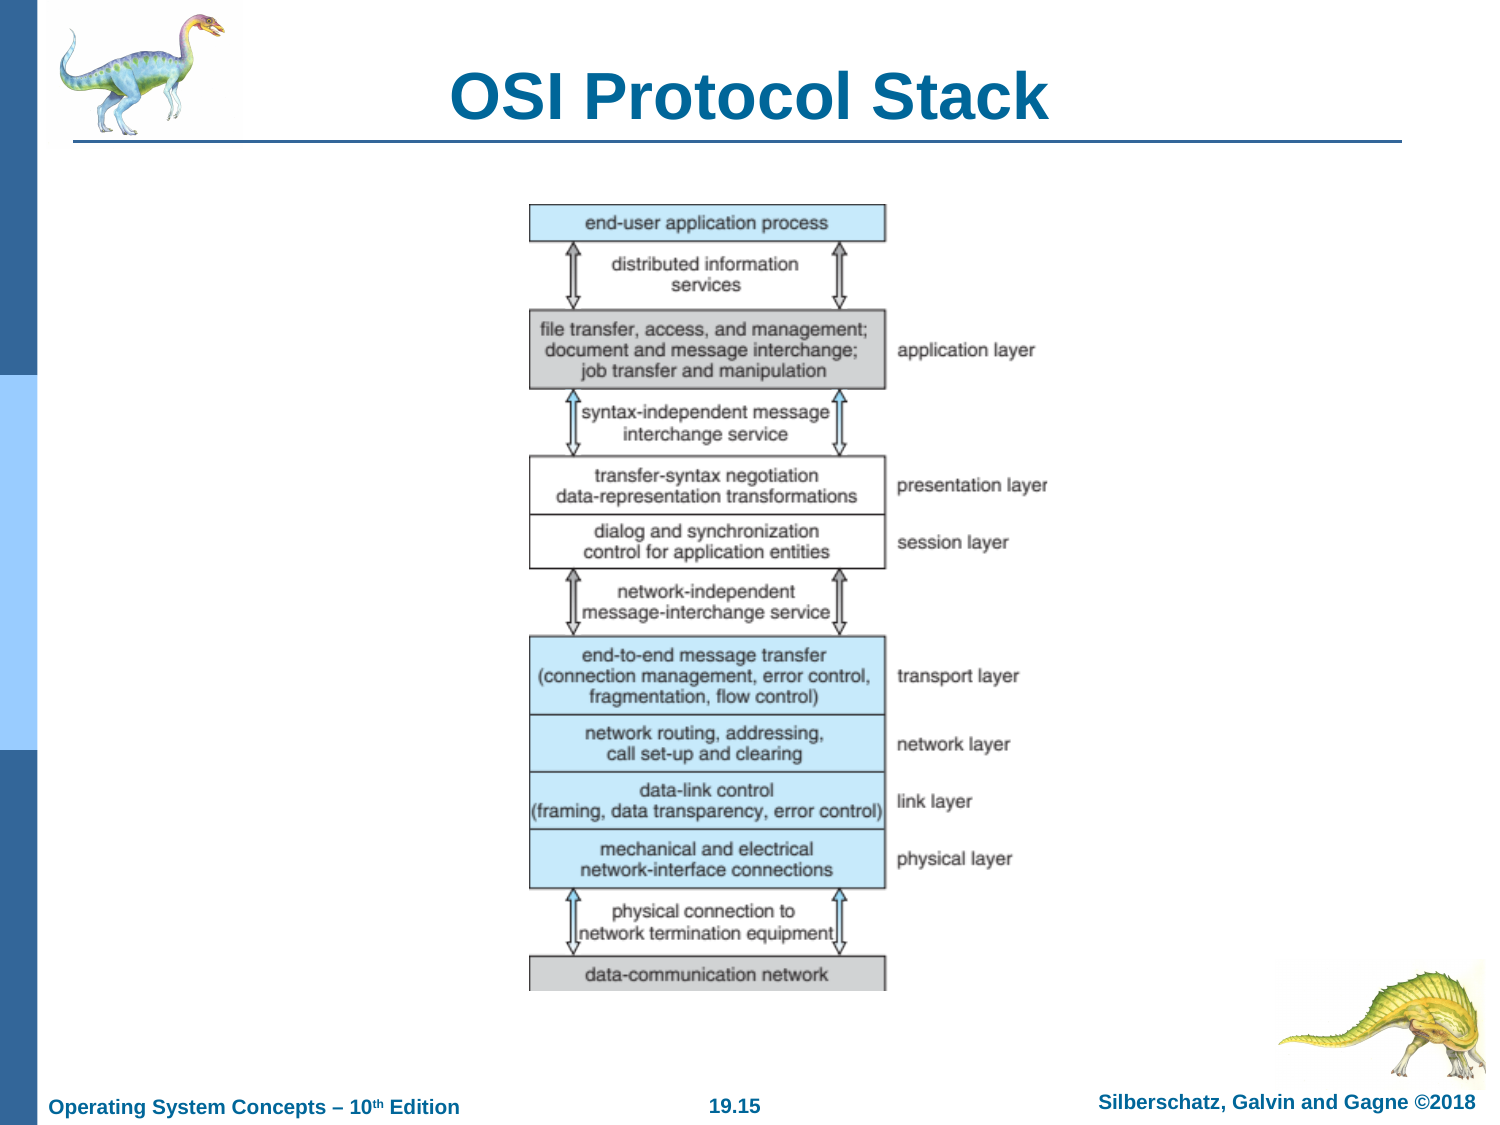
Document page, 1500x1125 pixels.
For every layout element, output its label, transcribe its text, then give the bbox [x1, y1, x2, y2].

picture [529, 204, 1048, 991]
picture [1415, 1094, 1423, 1099]
picture [46, 0, 243, 149]
picture [1275, 959, 1486, 1090]
title OSI Protocol Stack [75, 45, 1426, 141]
